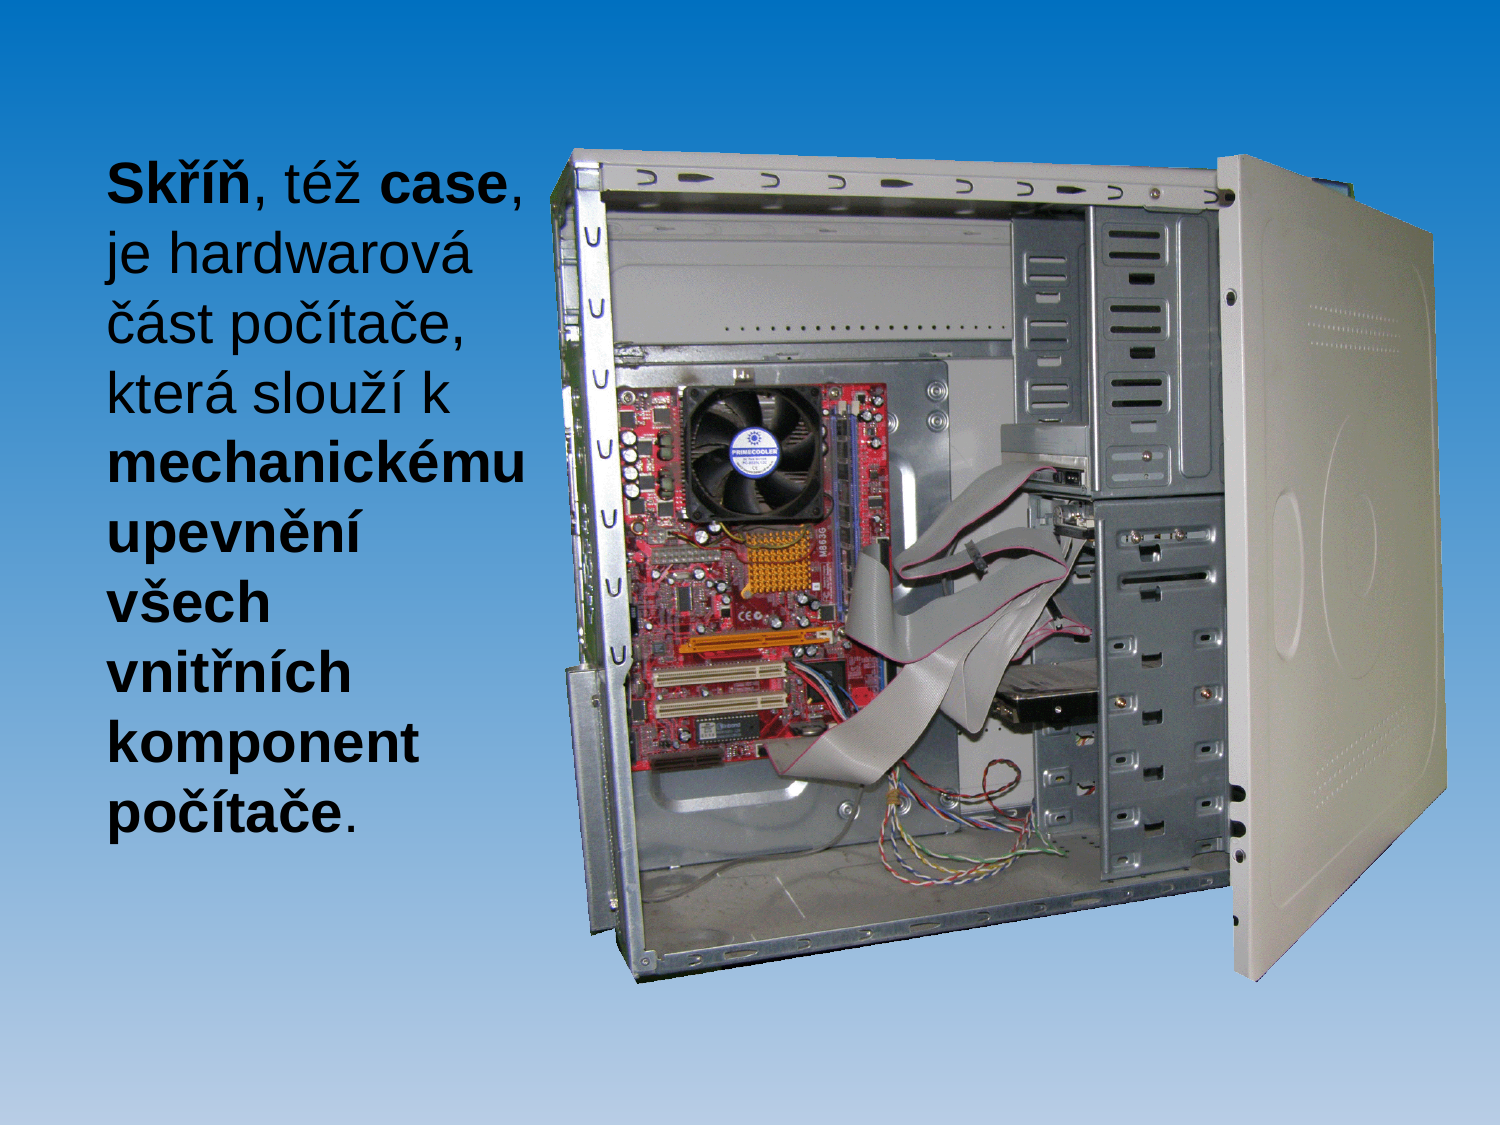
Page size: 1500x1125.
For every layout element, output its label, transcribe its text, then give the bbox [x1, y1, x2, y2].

picture [550, 148, 1448, 984]
list Skříň, též case, je hardwarová část počítače, která slouží k mechanickému upevnění všech vnitřních komponent počítače. [0, 137, 550, 1125]
